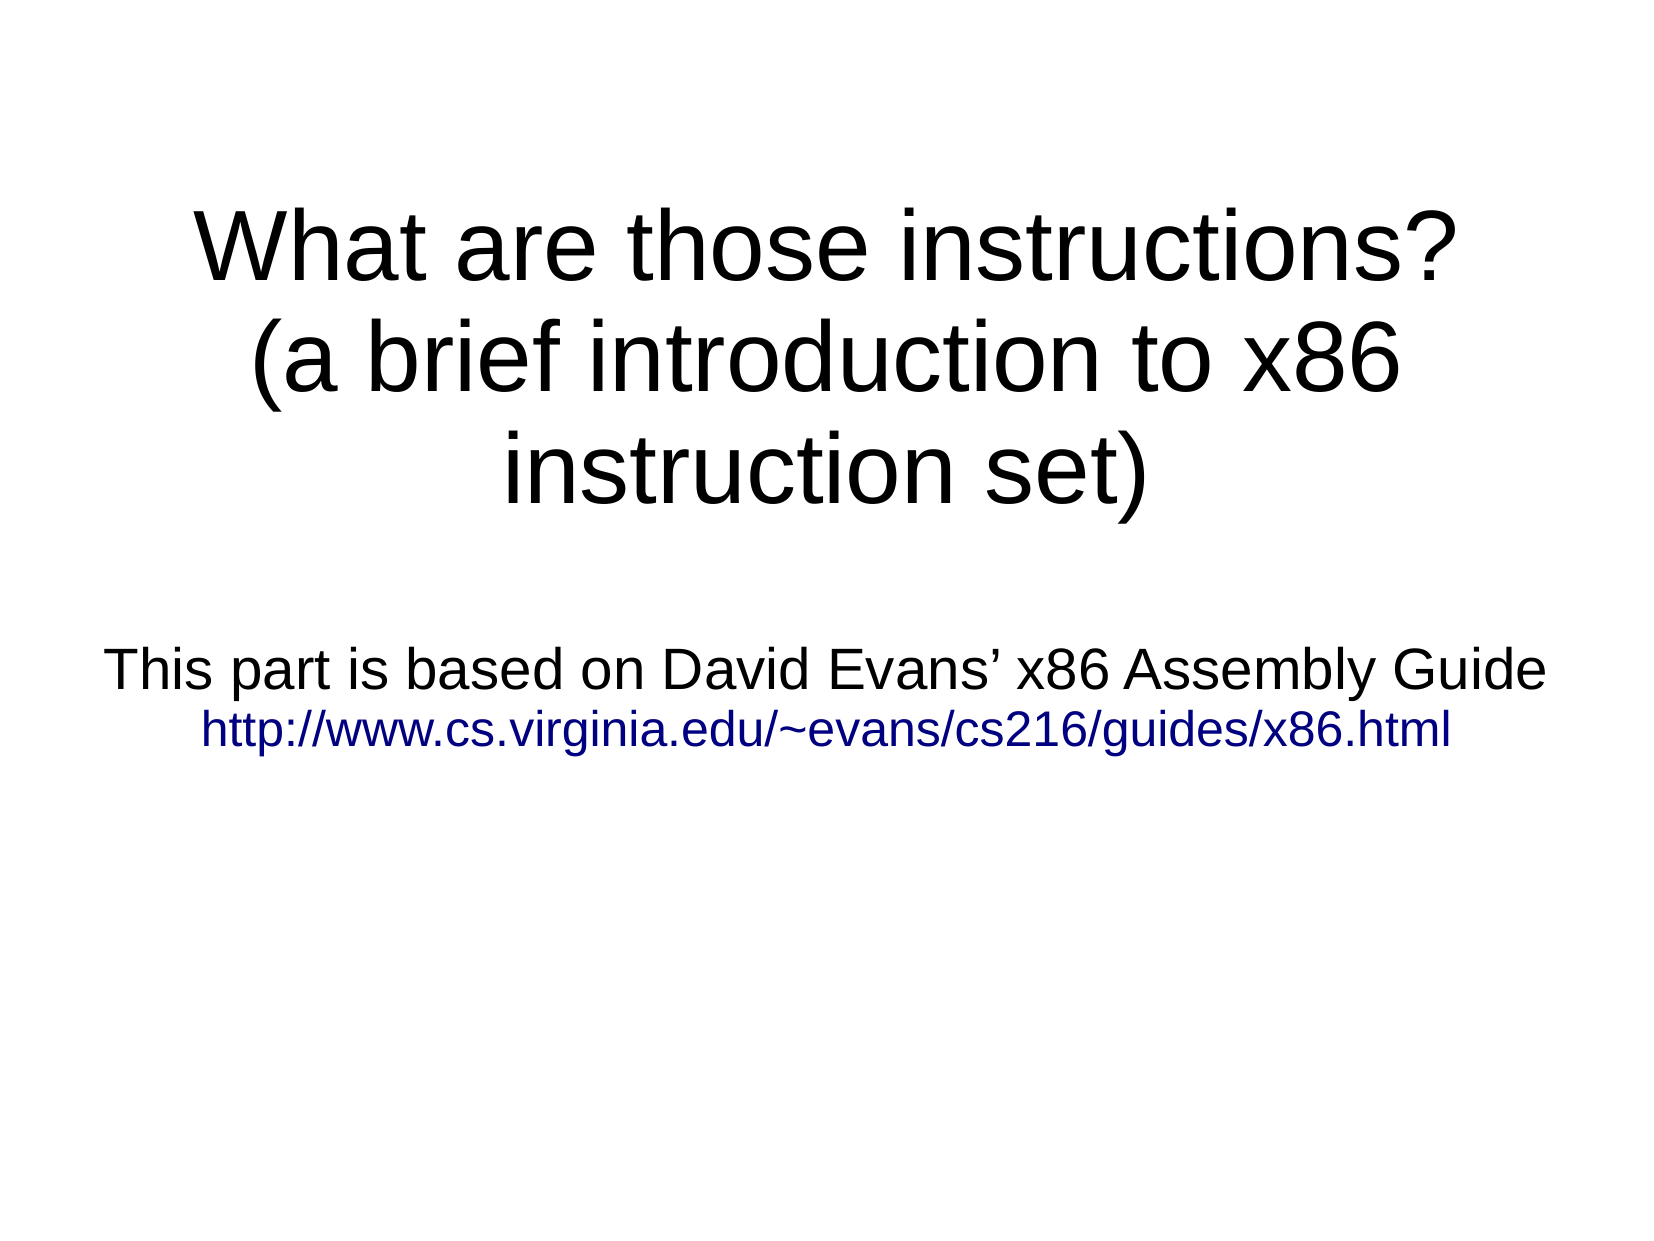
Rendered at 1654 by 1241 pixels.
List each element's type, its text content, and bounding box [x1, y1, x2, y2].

subtitle What are those instructions? (a brief introduction to x86 instruction set) This part is based on David Evans’ x86 Assembly Guide http://www.cs.virginia.edu/~evans/cs216/guides/x86.html [82, 49, 1571, 1010]
